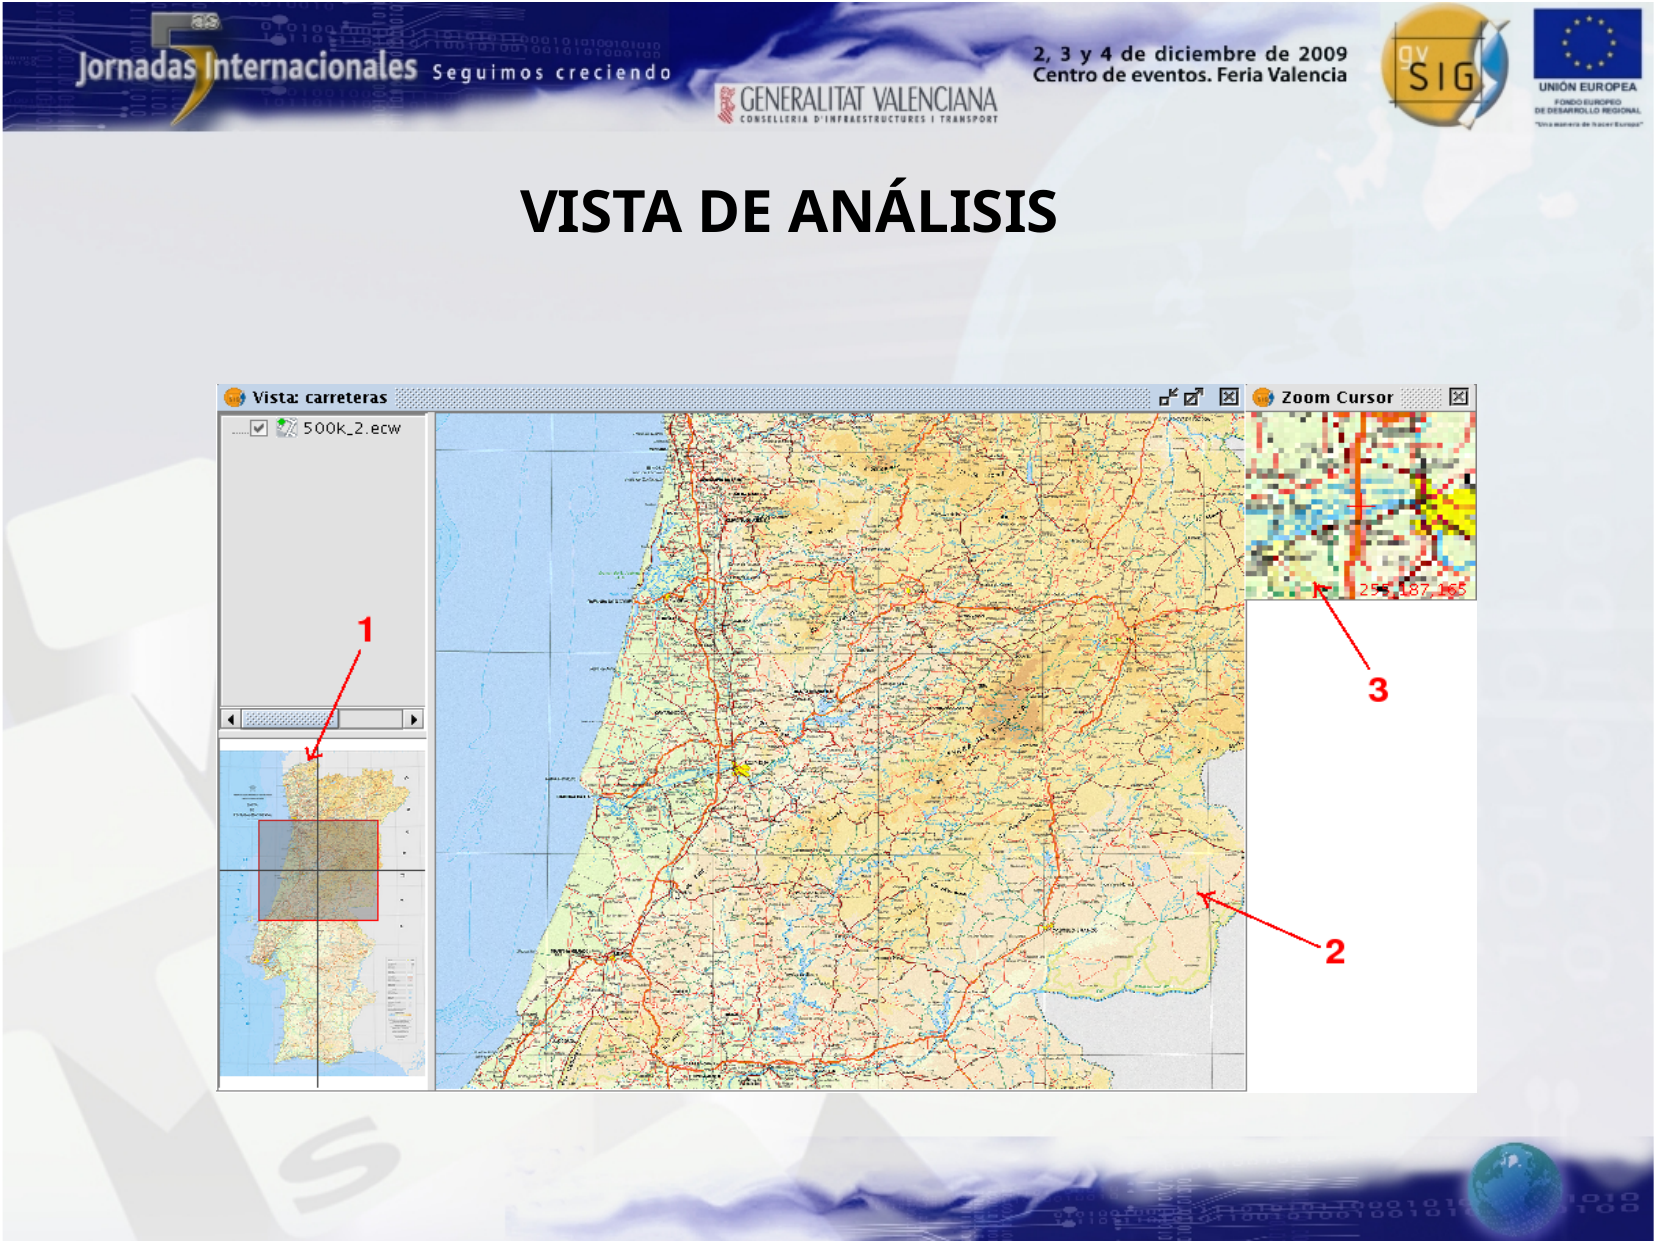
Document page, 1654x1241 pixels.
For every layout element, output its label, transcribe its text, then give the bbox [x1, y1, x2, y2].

picture [2, 2, 1654, 1241]
text_box VISTA DE ANÁLISIS [505, 165, 1074, 255]
